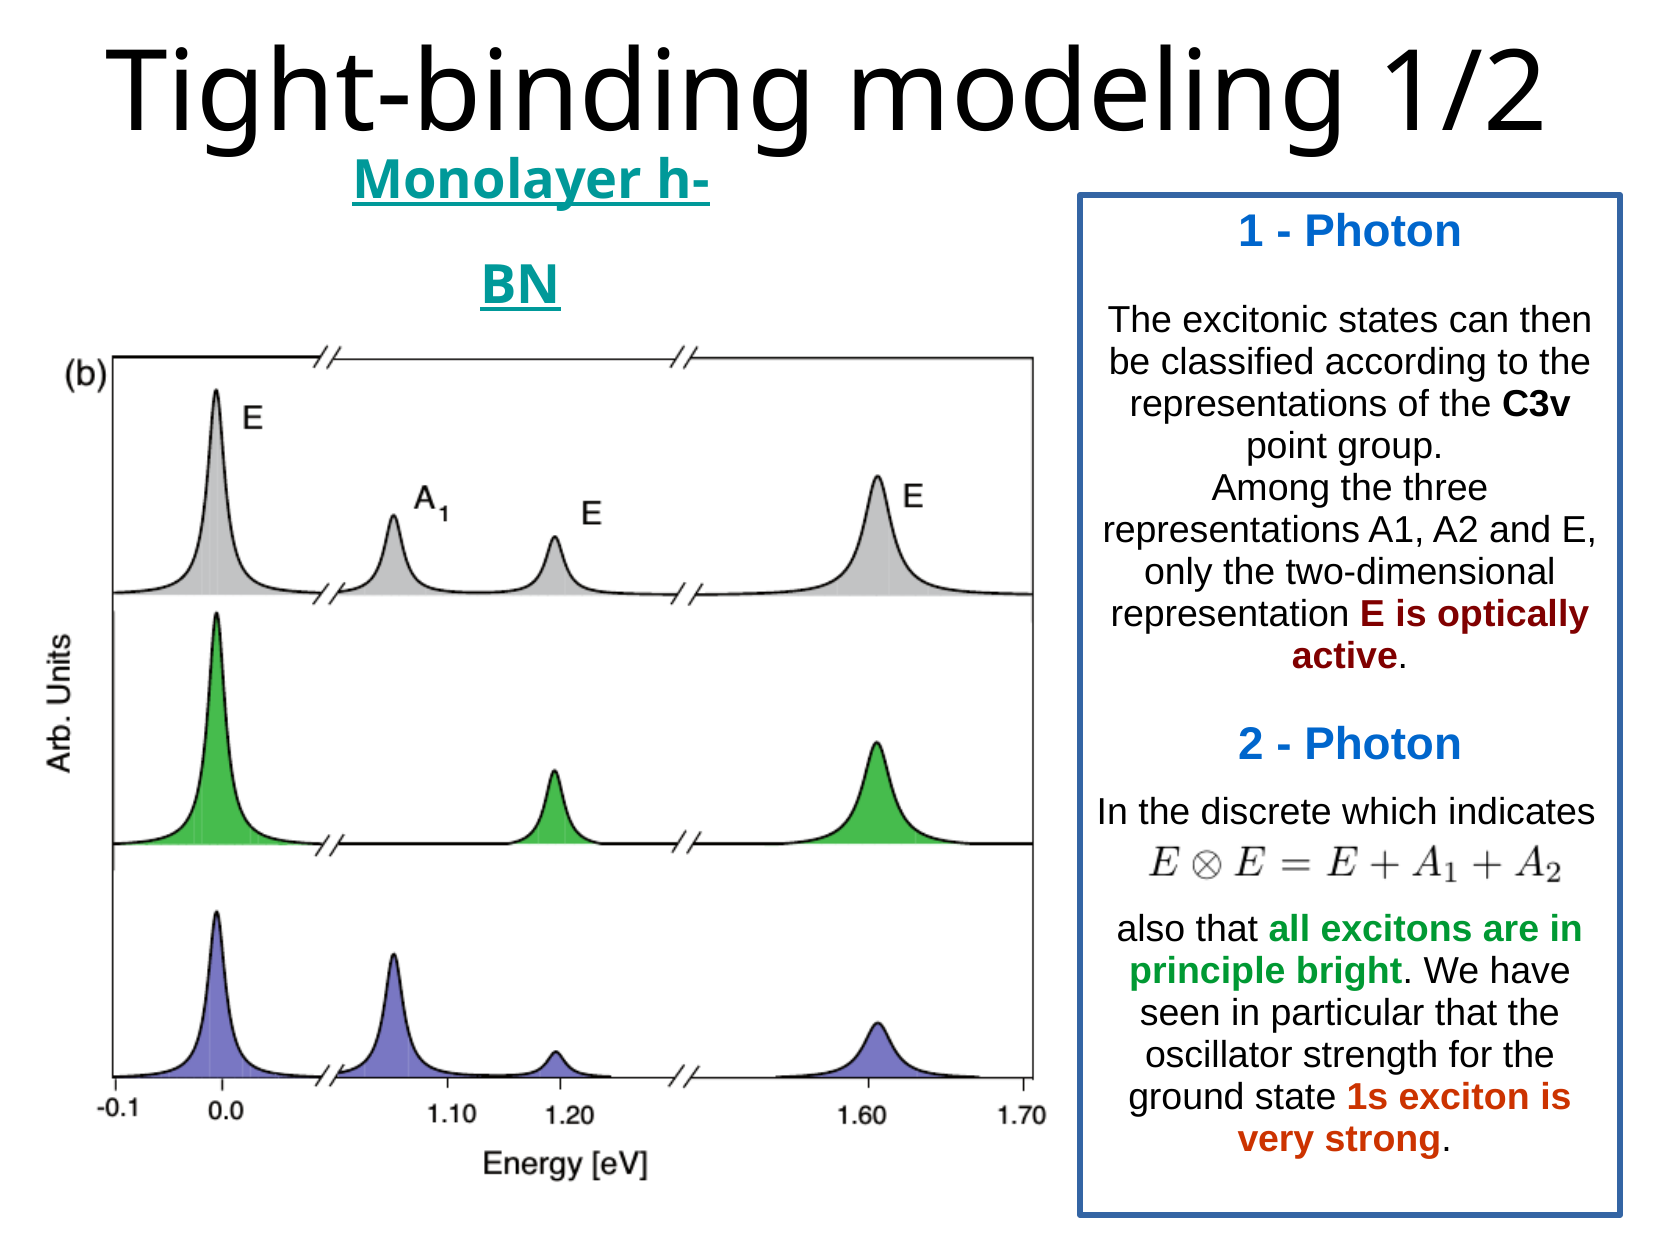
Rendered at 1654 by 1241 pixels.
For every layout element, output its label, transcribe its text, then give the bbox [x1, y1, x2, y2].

picture [1143, 882, 1576, 887]
text_box also that all excitons are in principle bright. We have seen in particular that the oscillator strength for the ground state 1s exciton is very strong. [1095, 900, 1606, 1241]
text_box Monolayer h-BN [312, 182, 751, 286]
picture [23, 329, 1077, 1204]
text_box 1 - Photon The excitonic states can then be classified according to the representations of the C3v point group. Among the three representations A1, A2 and E, only the two-dimensional representation E is optically active. 2 - Photon [1080, 195, 1621, 783]
text_box In the discrete which indicates [1071, 783, 1636, 882]
text_box 1 - Photon The excitonic states can then be classified according to the representations of the C3v point group. Among the three representations A1, A2 and E, only the two-dimensional representation E is optically active. 2 - Photon [1080, 882, 1621, 1216]
title Tight-binding modeling 1/2 [82, 14, 1571, 160]
